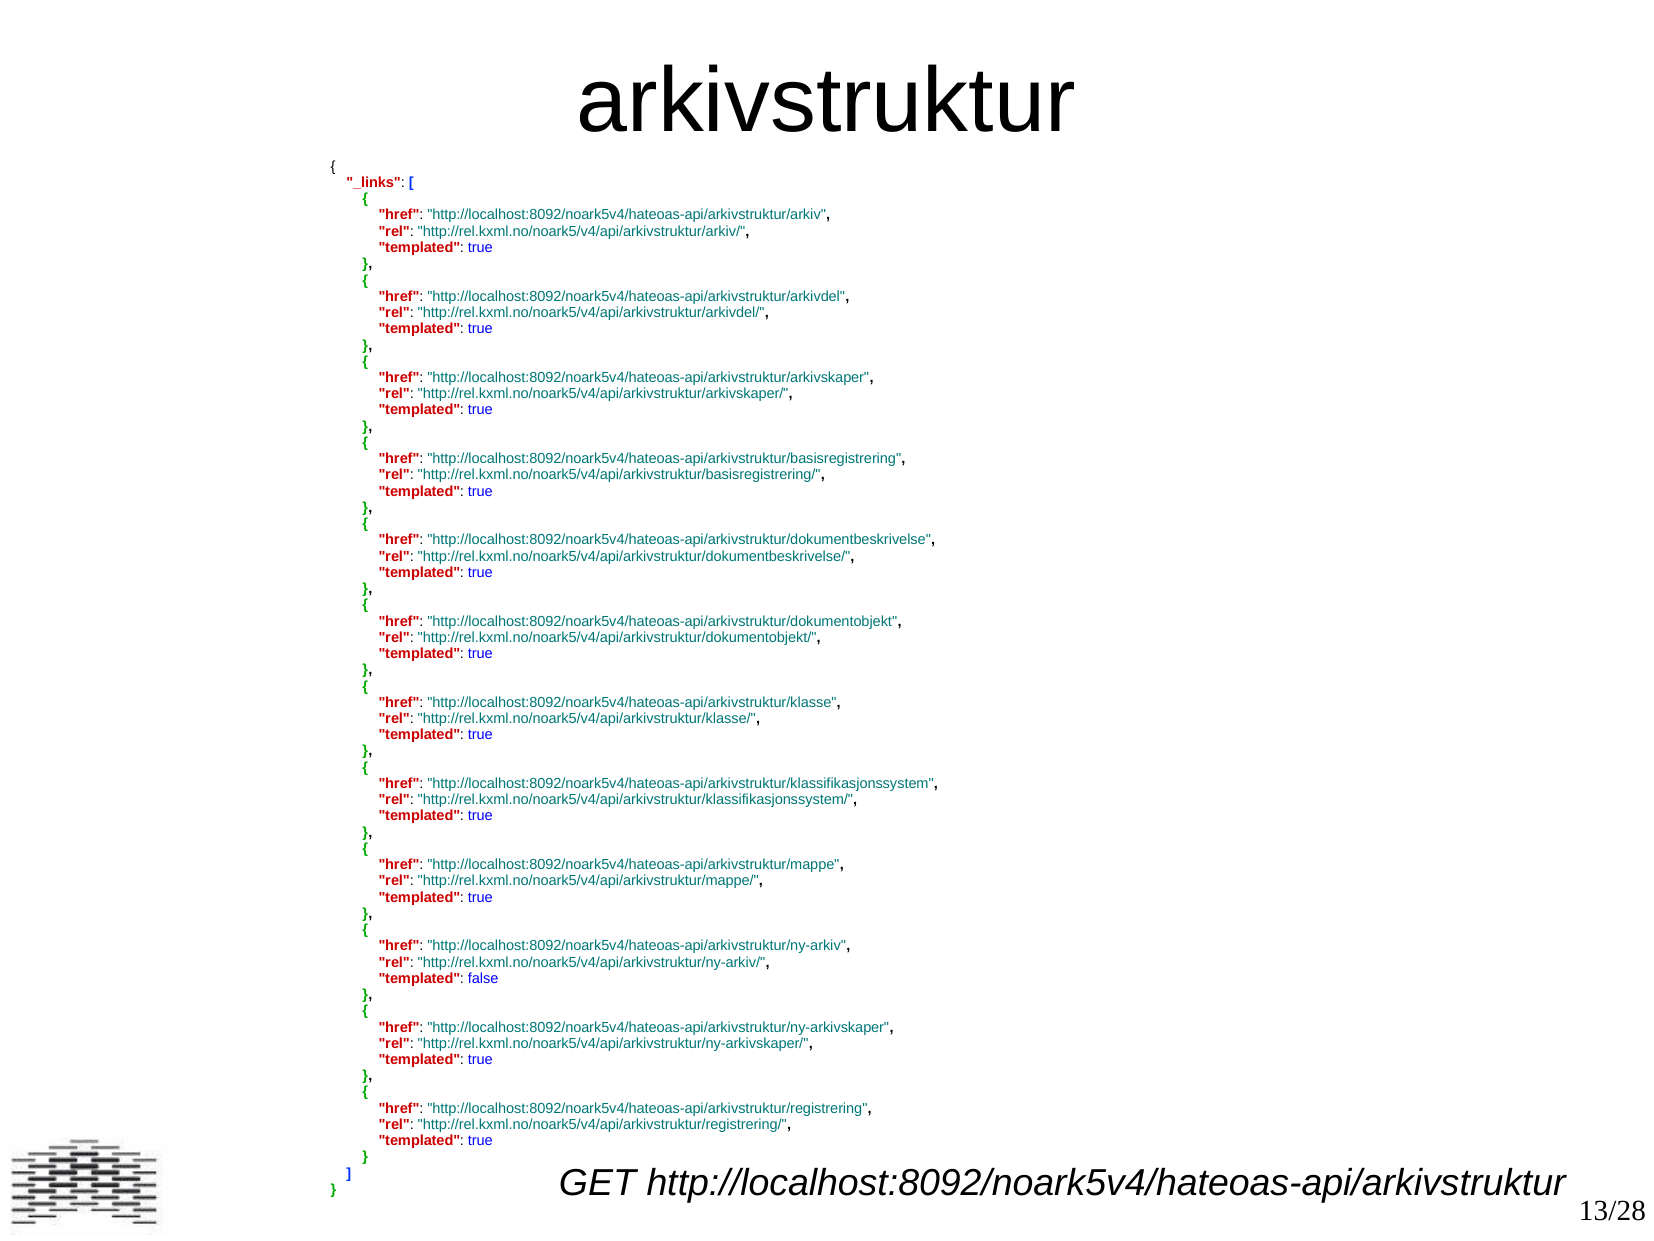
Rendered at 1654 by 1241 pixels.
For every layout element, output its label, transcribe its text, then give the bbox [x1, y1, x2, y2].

picture [5, 1129, 169, 1235]
text_box GET http://localhost:8092/noark5v4/hateoas-api/arkivstruktur [544, 1154, 1604, 1224]
title arkivstruktur [82, 48, 1571, 152]
text_box { "_links": [ { "href": "http://localhost:8092/noark5v4/hateoas-api/arkivstruktur/arkiv", "rel": "http://rel.kxml.no/noark5/v4/api/arkivstruktur/arkiv/", "templated": true }, { "href": "http://localhost:8092/noark5v4/hateoas-api/arkivstruktur/arkivdel", "rel": "http://rel.kxml.no/noark5/v4/api/arkivstruktur/arkivdel/", "templated": true }, { "href": "http://localhost:8092/noark5v4/hateoas-api/arkivstruktur/arkivskaper", "rel": "http://rel.kxml.no/noark5/v4/api/arkivstruktur/arkivskaper/", "templated": true }, { "href": "http://localhost:8092/noark5v4/hateoas-api/arkivstruktur/basisregistrering", "rel": "http://rel.kxml.no/noark5/v4/api/arkivstruktur/basisregistrering/", "templated": true }, { "href": "http://localhost:8092/noark5v4/hateoas-api/arkivstruktur/dokumentbeskrivelse", "rel": "http://rel.kxml.no/noark5/v4/api/arkivstruktur/dokumentbeskrivelse/", "templated": true }, { "href": "http://localhost:8092/noark5v4/hateoas-api/arkivstruktur/dokumentobjekt", "rel": "http://rel.kxml.no/noark5/v4/api/arkivstruktur/dokumentobjekt/", "templated": true }, { "href": "http://localhost:8092/noark5v4/hateoas-api/arkivstruktur/klasse", "rel": "http://rel.kxml.no/noark5/v4/api/arkivstruktur/klasse/", "templated": true }, { "href": "http://localhost:8092/noark5v4/hateoas-api/arkivstruktur/klassifikasjonssystem", "rel": "http://rel.kxml.no/noark5/v4/api/arkivstruktur/klassifikasjonssystem/", "templated": true }, { "href": "http://localhost:8092/noark5v4/hateoas-api/arkivstruktur/mappe", "rel": "http://rel.kxml.no/noark5/v4/api/arkivstruktur/mappe/", "templated": true }, { "href": "http://localhost:8092/noark5v4/hateoas-api/arkivstruktur/ny-arkiv", "rel": "http://rel.kxml.no/noark5/v4/api/arkivstruktur/ny-arkiv/", "templated": false }, { "href": "http://localhost:8092/noark5v4/hateoas-api/arkivstruktur/ny-arkivskaper", "rel": "http://rel.kxml.no/noark5/v4/api/arkivstruktur/ny-arkivskaper/", "templated": true }, { "href": "http://localhost:8092/noark5v4/hateoas-api/arkivstruktur/registrering", "rel": "http://rel.kxml.no/noark5/v4/api/arkivstruktur/registrering/", "templated": true } ] } [315, 152, 1280, 1241]
